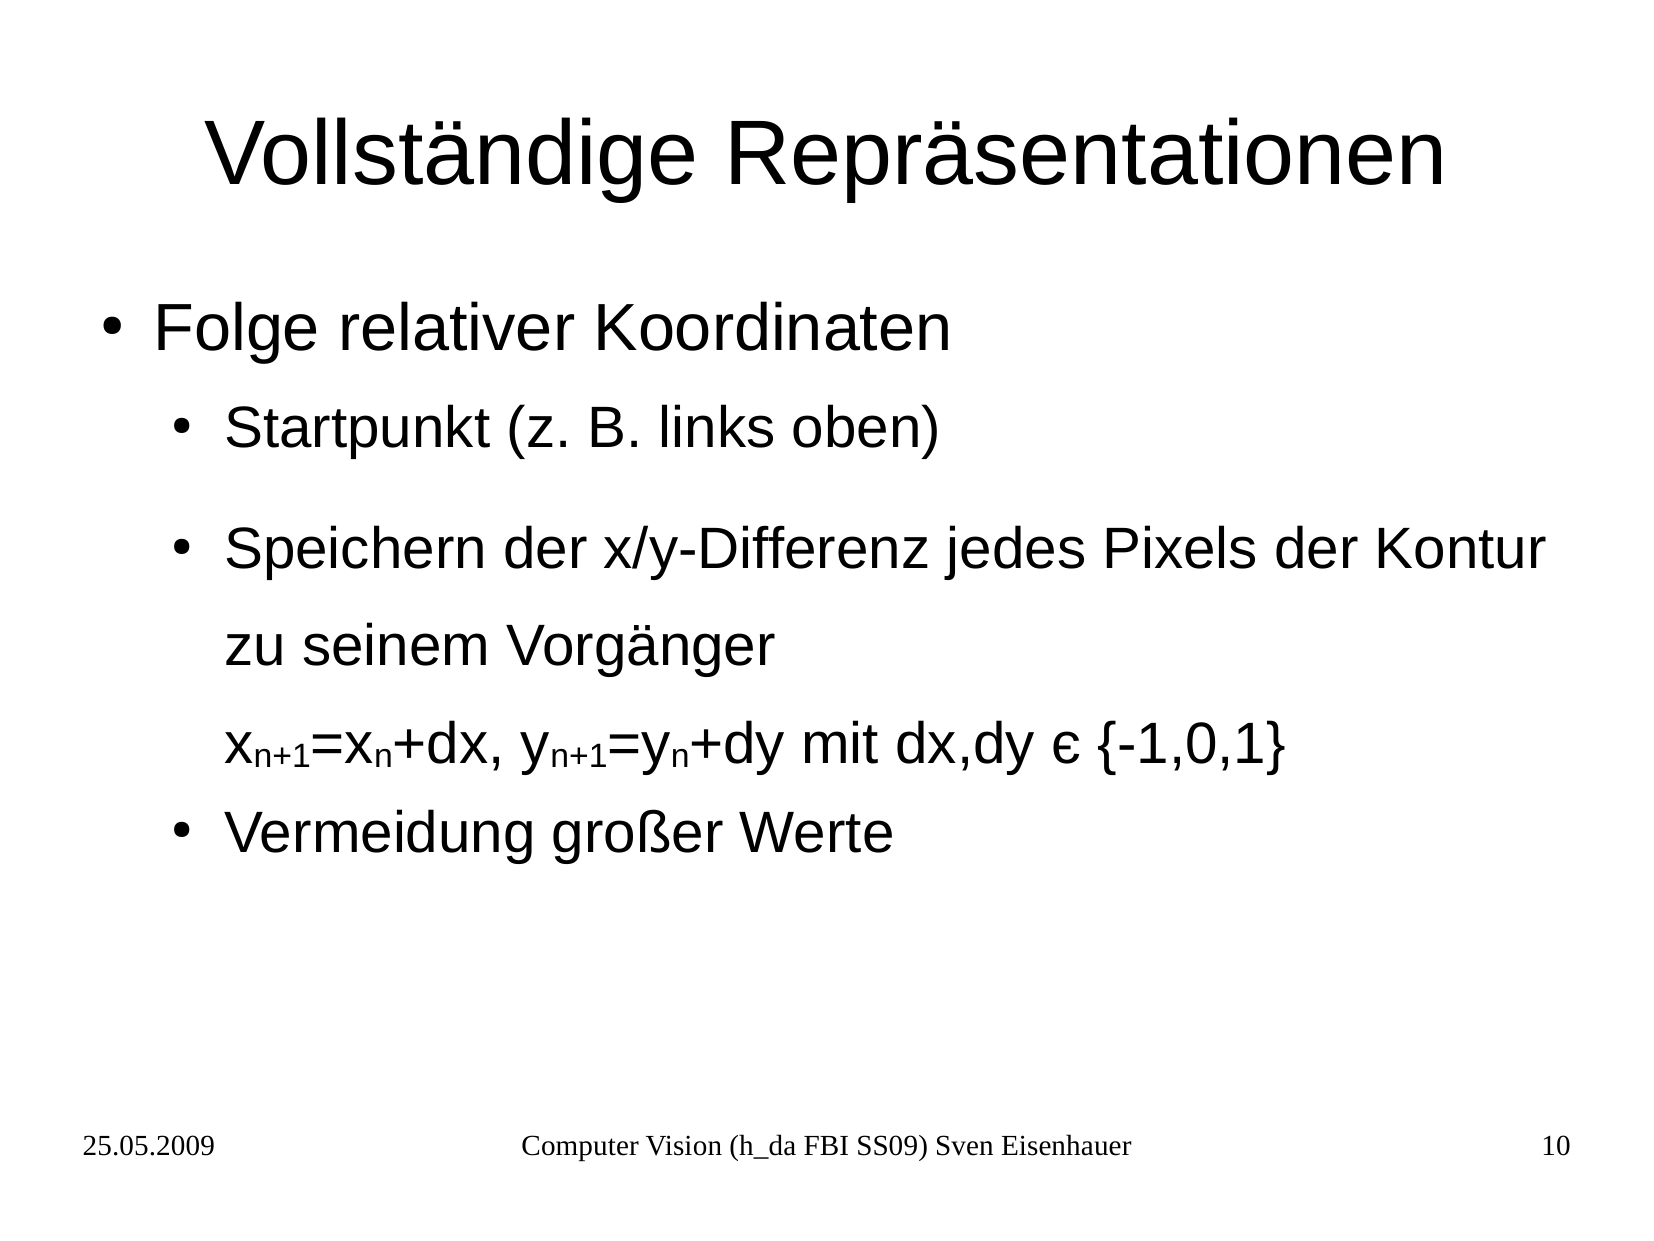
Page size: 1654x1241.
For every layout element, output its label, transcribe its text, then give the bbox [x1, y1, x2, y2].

list Folge relativer Koordinaten Startpunkt (z. B. links oben) Speichern der x/y-Differenz jedes Pixels der Kontur zu seinem Vorgänger xn+1=xn+dx, yn+1=yn+dy mit dx,dy є {-1,0,1} Vermeidung großer Werte [82, 290, 1571, 1094]
title Vollständige Repräsentationen [82, 56, 1571, 250]
